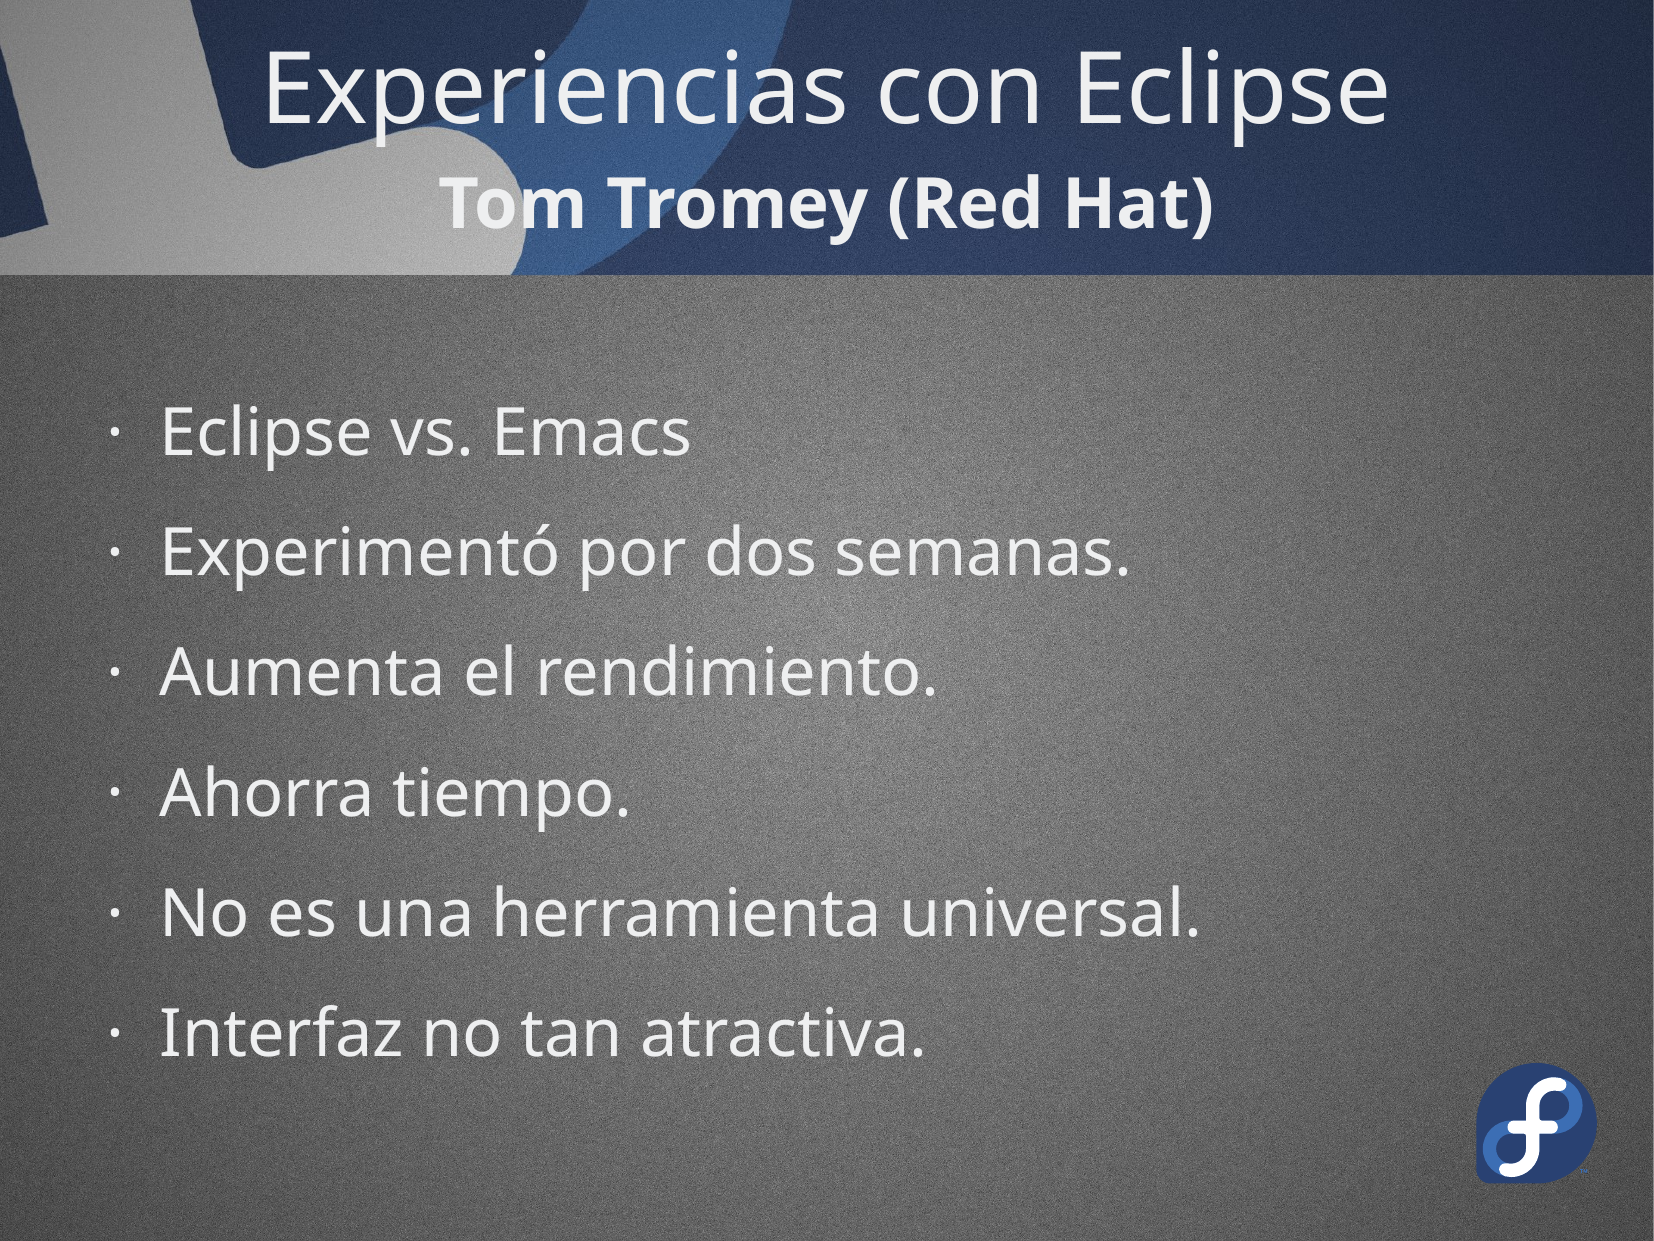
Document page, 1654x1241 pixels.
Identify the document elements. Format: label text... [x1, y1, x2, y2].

picture [0, 0, 1654, 1241]
list Eclipse vs. Emacs Experimentó por dos semanas. Aumenta el rendimiento. Ahorra tiempo. No es una herramienta universal. Interfaz no tan atractiva. [88, 383, 1565, 1093]
title Experiencias con Eclipse Tom Tromey (Red Hat) [88, 29, 1565, 237]
